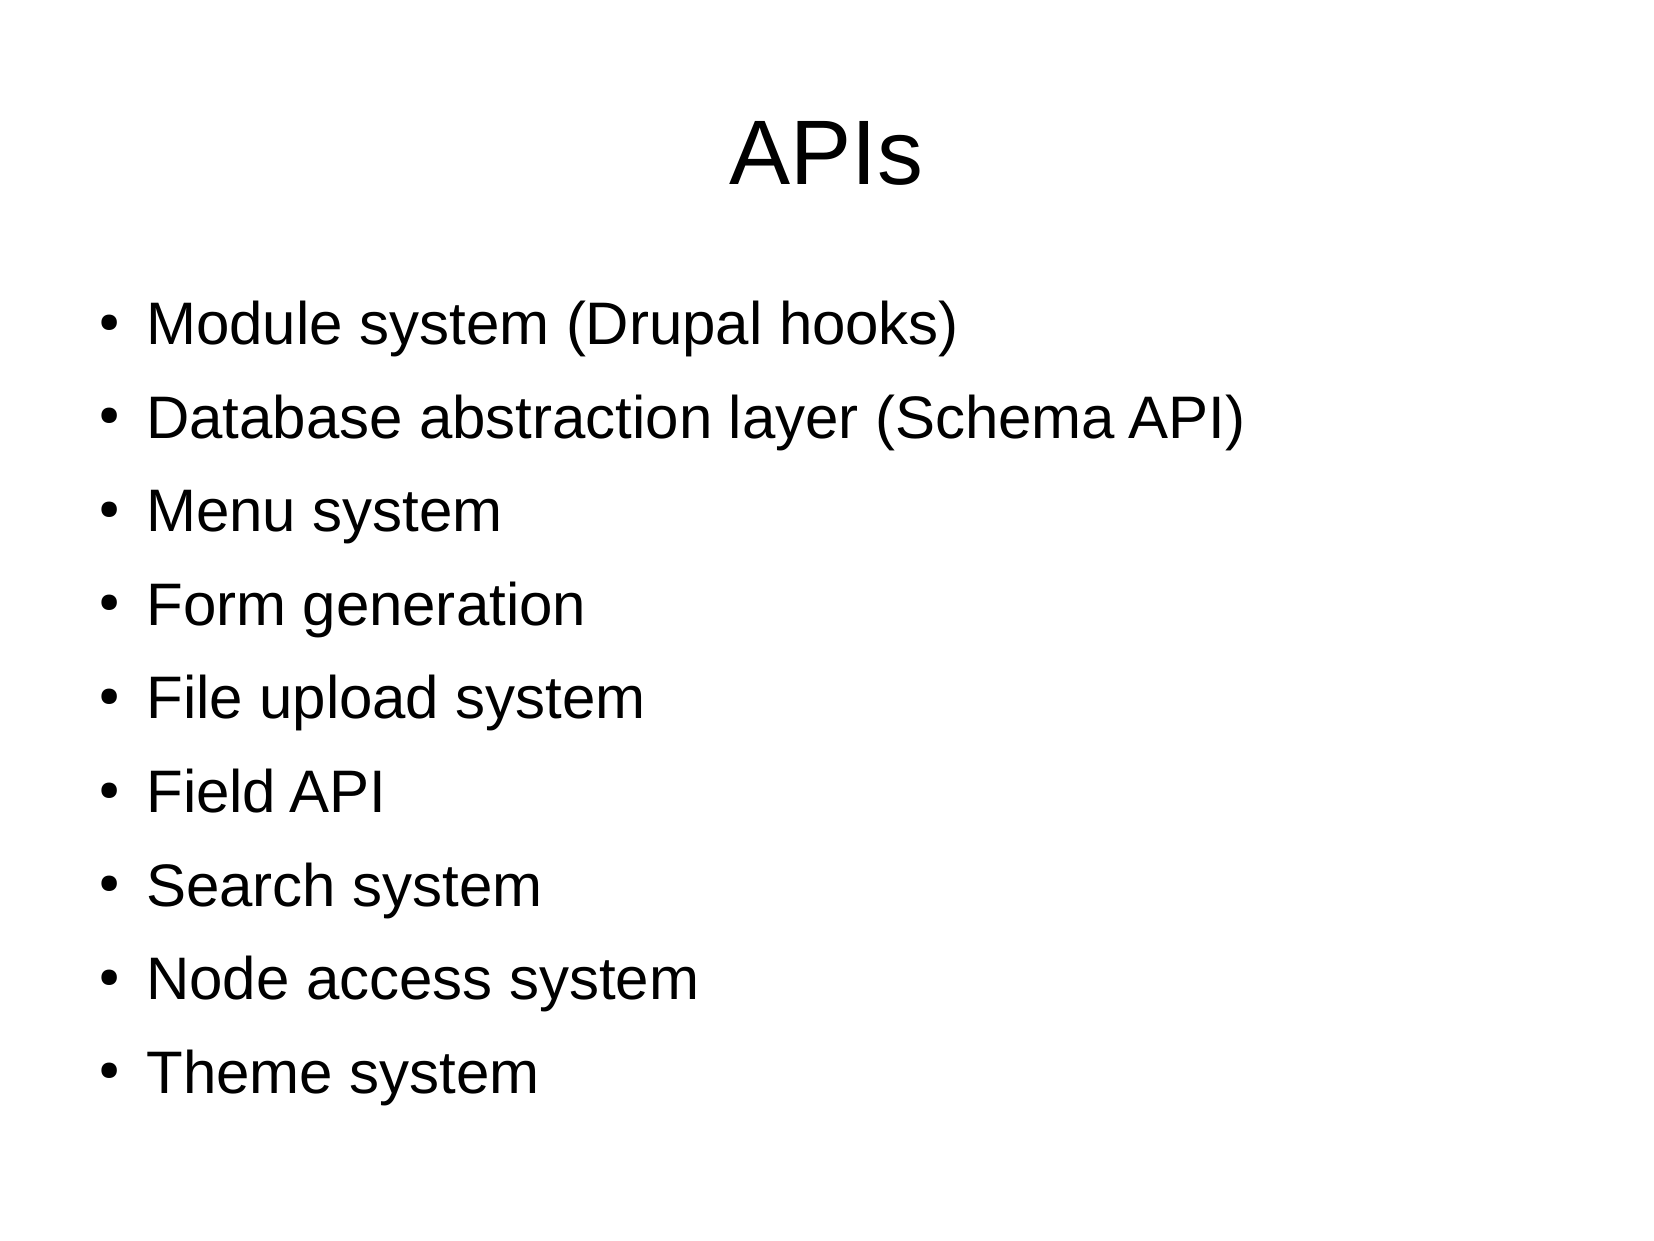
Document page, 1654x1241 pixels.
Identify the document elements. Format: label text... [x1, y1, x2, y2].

list Module system (Drupal hooks) Database abstraction layer (Schema API) Menu system Form generation File upload system Field API Search system Node access system Theme system [82, 290, 1571, 1109]
title APIs [82, 49, 1571, 257]
